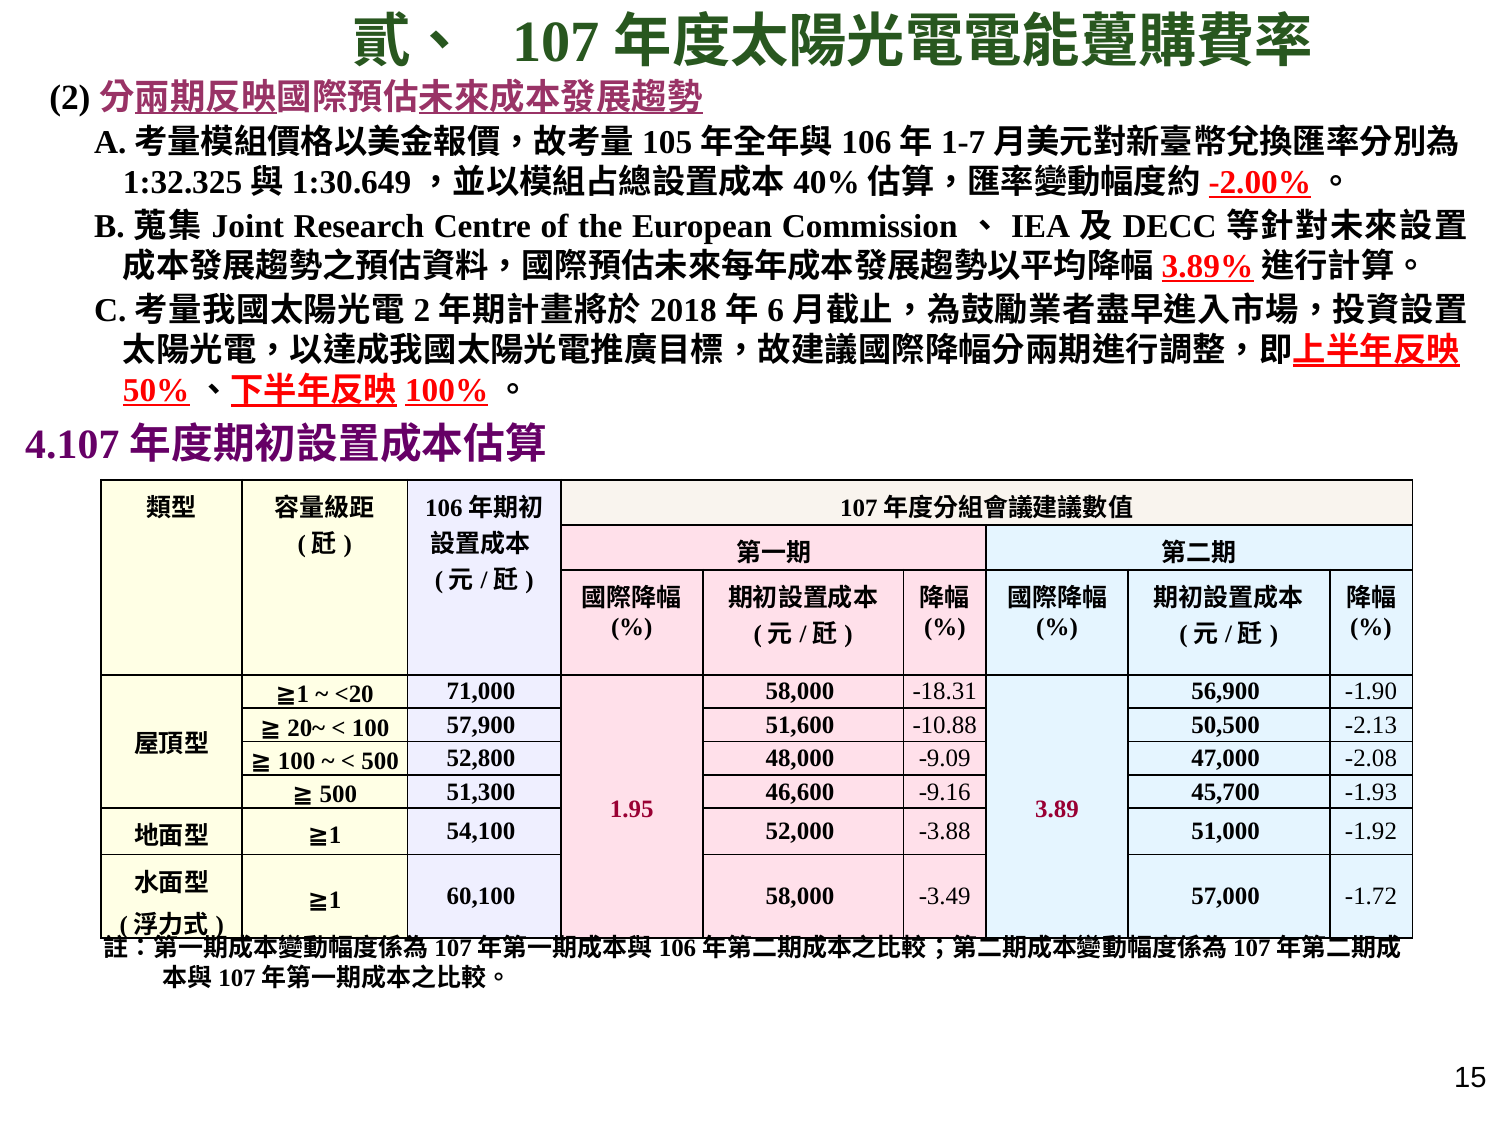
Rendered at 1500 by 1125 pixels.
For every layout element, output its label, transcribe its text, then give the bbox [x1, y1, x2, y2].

table_cell -2.08 [1331, 742, 1412, 774]
table_cell 46,600 [704, 776, 903, 807]
table_header 類型 [102, 481, 241, 674]
table_cell 60,100 [408, 855, 560, 923]
table_cell -3.88 [904, 809, 985, 854]
table_cell -1.93 [1331, 776, 1412, 807]
table_cell 期初設置成本 (元/瓩) [704, 571, 903, 674]
table_cell 第二期 [987, 526, 1412, 569]
table_cell 54,100 [408, 809, 560, 854]
table_cell 1.95 [562, 676, 702, 923]
table_cell 第一期 [562, 526, 985, 569]
table_cell 58,000 [704, 676, 903, 707]
table_cell ≧1 [243, 809, 407, 854]
table_cell 國際降幅 (%) [987, 571, 1127, 674]
table_cell ≧ 500 [243, 776, 407, 807]
table_cell ≧ 20~ < 100 [243, 709, 407, 741]
table_cell 51,600 [704, 709, 903, 741]
table_cell -9.09 [904, 742, 985, 774]
text_box 4.107年度期初設置成本估算 [0, 408, 613, 474]
table_cell 57,900 [408, 709, 560, 741]
table_cell ≧ 100 ~ < 500 [243, 742, 407, 774]
text_box (2)分兩期反映國際預估未來成本發展趨勢 A.考量模組價格以美金報價，故考量105年全年與106年1-7月美元對新臺幣兌換匯率分別為1:32.325與1:30.649，並以模組占總設置成本40%估算，匯率變動幅度約-2.00%。 B.蒐集Joint Research Centre of the European Commission、IEA及DECC等針對未來設置成本發展趨勢之預估資料，國際預估未來每年成本發展趨勢以平均降幅3.89%進行計算。 C.考量我國太陽光電2年期計畫將於2018年6月截止，為鼓勵業者盡早進入市場，投資設置太陽光電，以達成我國太陽光電推廣目標，故建議國際降幅分兩期進行調整，即上半年反映50%、下半年反映100%。 [5, 66, 1483, 338]
table_cell 71,000 [408, 676, 560, 707]
table_cell 國際降幅 (%) [562, 571, 702, 674]
table_cell 51,300 [408, 776, 560, 807]
slide_number <編號> [1151, 1051, 1500, 1125]
table_cell 57,000 [1129, 855, 1329, 923]
table_cell 52,000 [704, 809, 903, 854]
table_cell 水面型 (浮力式) [102, 855, 241, 923]
table_cell -3.49 [904, 855, 985, 923]
table_cell 期初設置成本 (元/瓩) [1129, 571, 1329, 674]
table_cell 48,000 [704, 742, 903, 774]
table_cell 51,000 [1129, 809, 1329, 854]
table_cell -18.31 [904, 676, 985, 707]
table_header 107年度分組會議建議數值 [562, 481, 1412, 524]
table_cell 56,900 [1129, 676, 1329, 707]
table_cell 屋頂型 [102, 676, 241, 807]
table_header 容量級距 (瓩) [243, 481, 407, 674]
table_cell 45,700 [1129, 776, 1329, 807]
table_cell ≧1 ~ <20 [243, 676, 407, 707]
table_cell -1.72 [1331, 855, 1412, 923]
table_cell -2.13 [1331, 709, 1412, 741]
table_cell 58,000 [704, 855, 903, 923]
text_box 註：第一期成本變動幅度係為107年第一期成本與106年第二期成本之比較；第二期成本變動幅度係為107年第二期成本與107年第一期成本之比較。 [88, 923, 1436, 999]
table_cell -10.88 [904, 709, 985, 741]
table_cell 地面型 [102, 809, 241, 854]
text_box 貳、 107年度太陽光電電能躉購費率 [159, 0, 1500, 90]
table_cell 降幅 (%) [1331, 571, 1412, 674]
table_cell -9.16 [904, 776, 985, 807]
table_cell 50,500 [1129, 709, 1329, 741]
table_cell 52,800 [408, 742, 560, 774]
table_cell -1.92 [1331, 809, 1412, 854]
table_cell 47,000 [1129, 742, 1329, 774]
table_cell 3.89 [987, 676, 1127, 923]
table_header 106年期初設置成本(元/瓩) [408, 481, 560, 674]
table_cell -1.90 [1331, 676, 1412, 707]
table_cell ≧1 [243, 855, 407, 923]
table_cell 降幅 (%) [904, 571, 985, 674]
